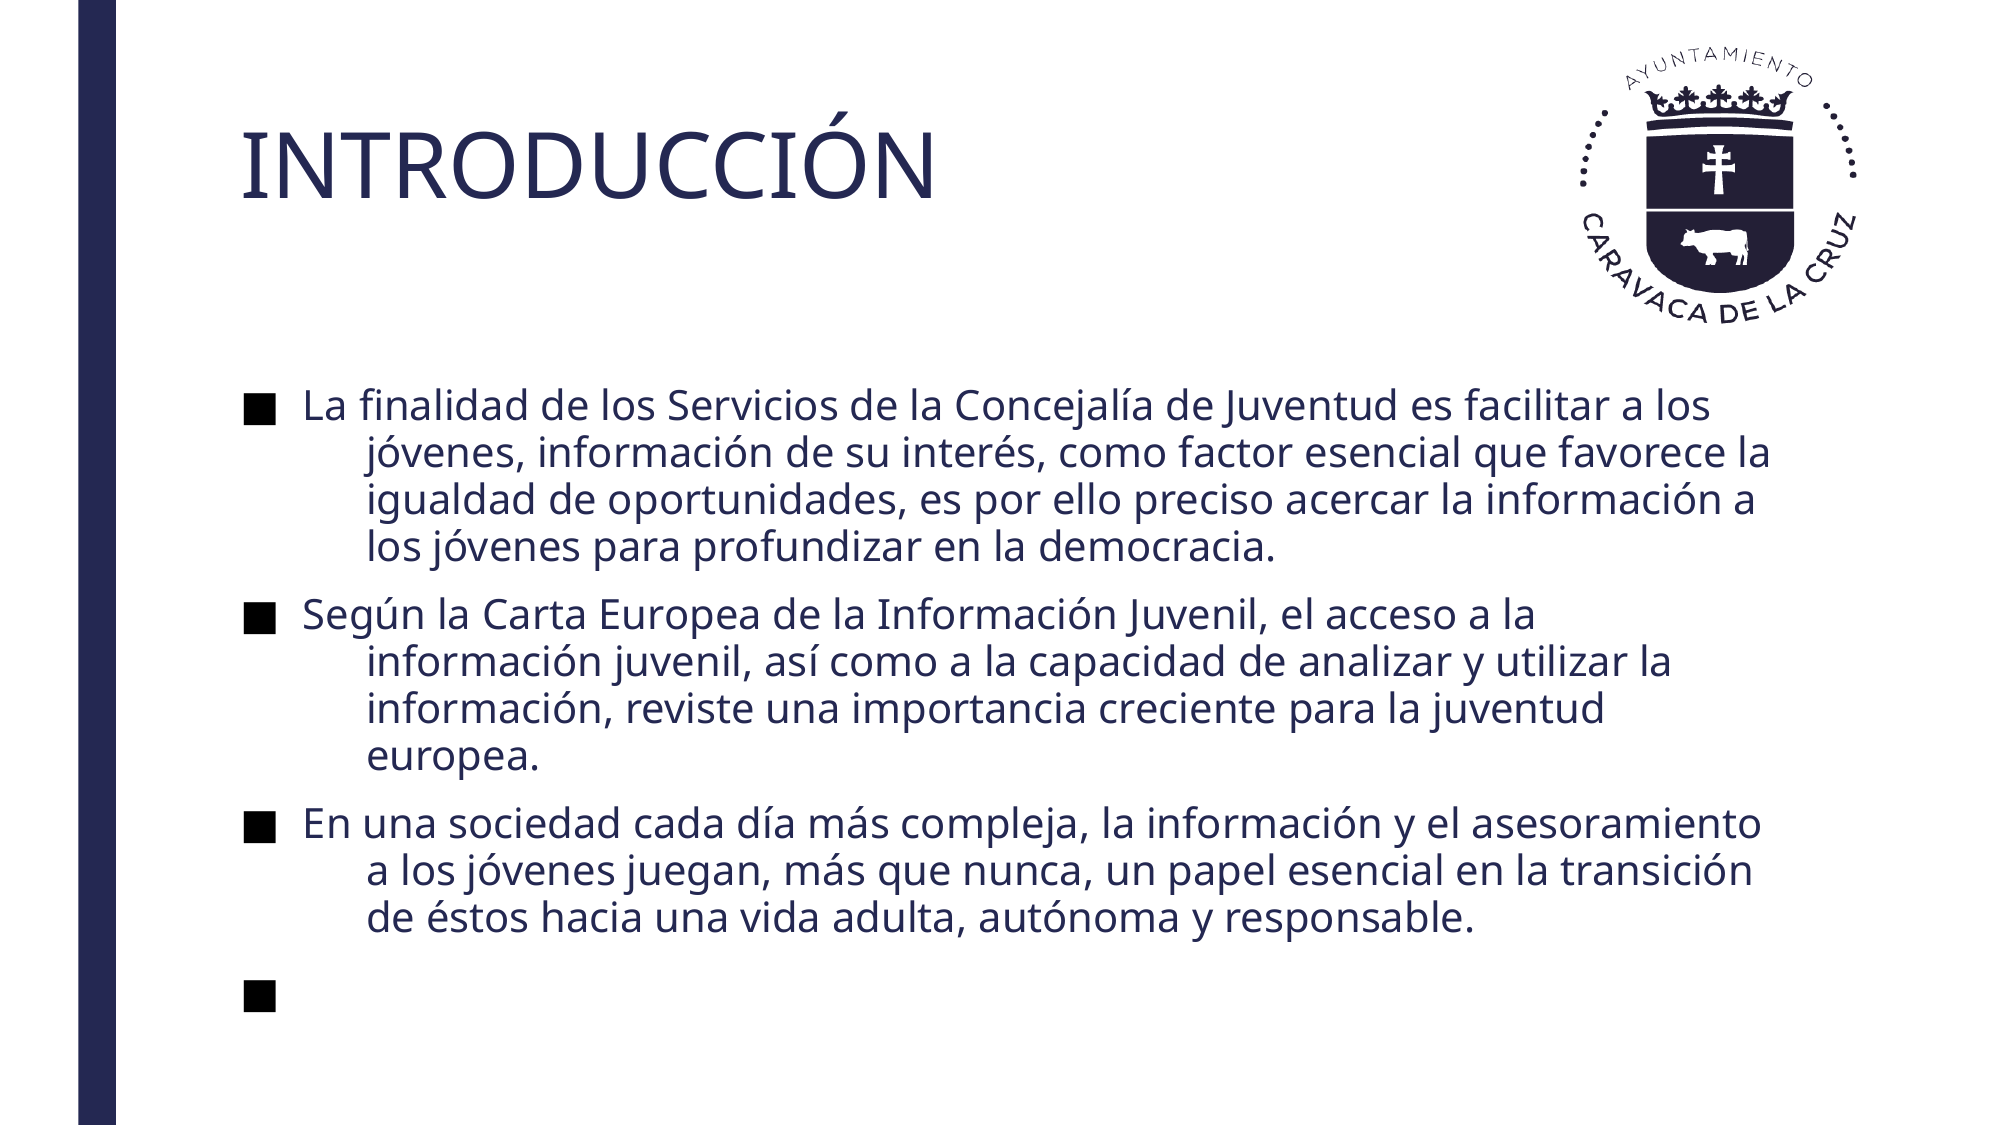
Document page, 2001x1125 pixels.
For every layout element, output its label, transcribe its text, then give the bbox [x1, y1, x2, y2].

list La finalidad de los Servicios de la Concejalía de Juventud es facilitar a los jóvenes, información de su interés, como factor esencial que favorece la igualdad de oportunidades, es por ello preciso acercar la información a los jóvenes para profundizar en la democracia. Según la Carta Europea de la Información Juvenil, el acceso a la información juvenil, así como a la capacidad de analizar y utilizar la información, reviste una importancia creciente para la juventud europea. En una sociedad cada día más compleja, la información y el asesoramiento a los jóvenes juegan, más que nunca, un papel esencial en la transición de éstos hacia una vida adulta, autónoma y responsable. [225, 375, 1801, 963]
title INTRODUCCIÓN [225, 112, 1801, 357]
picture [1573, 44, 1864, 331]
